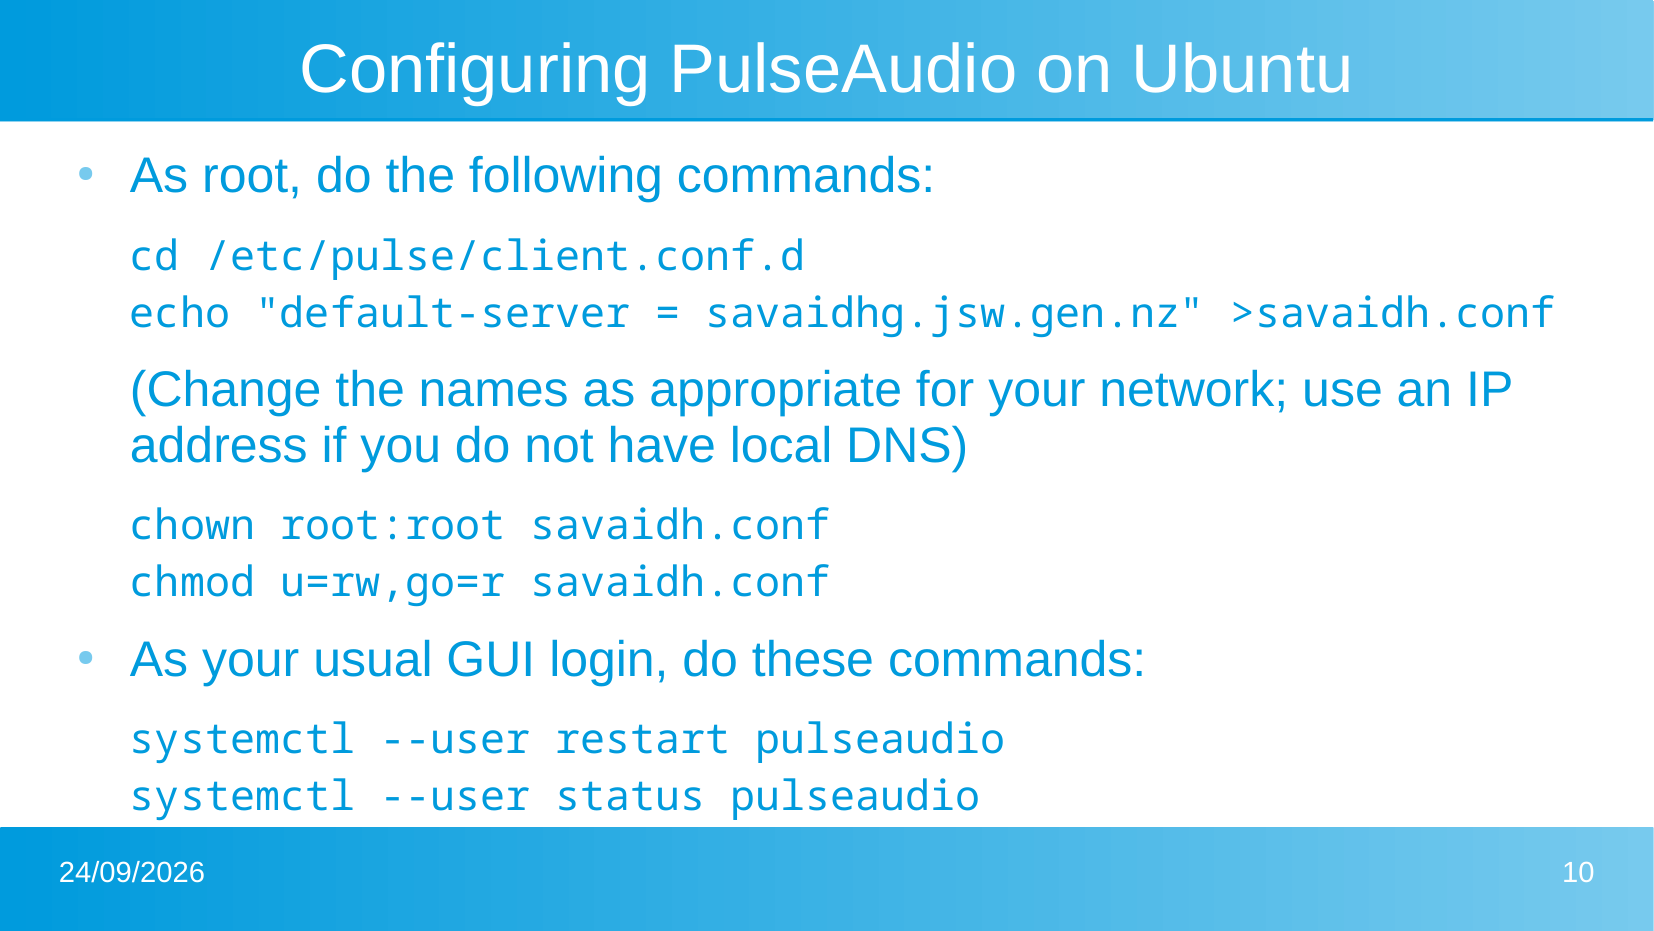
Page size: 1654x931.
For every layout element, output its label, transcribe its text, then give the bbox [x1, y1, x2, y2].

title Configuring PulseAudio on Ubuntu [59, 29, 1595, 108]
list As root, do the following commands: cd /etc/pulse/client.conf.d echo "default-server = savaidhg.jsw.gen.nz" >savaidh.conf (Change the names as appropriate for your network; use an IP address if you do not have local DNS) chown root:root savaidh.conf chmod u=rw,go=r savaidh.conf As your usual GUI login, do these commands: systemctl --user restart pulseaudio systemctl --user status pulseaudio [59, 147, 1595, 768]
